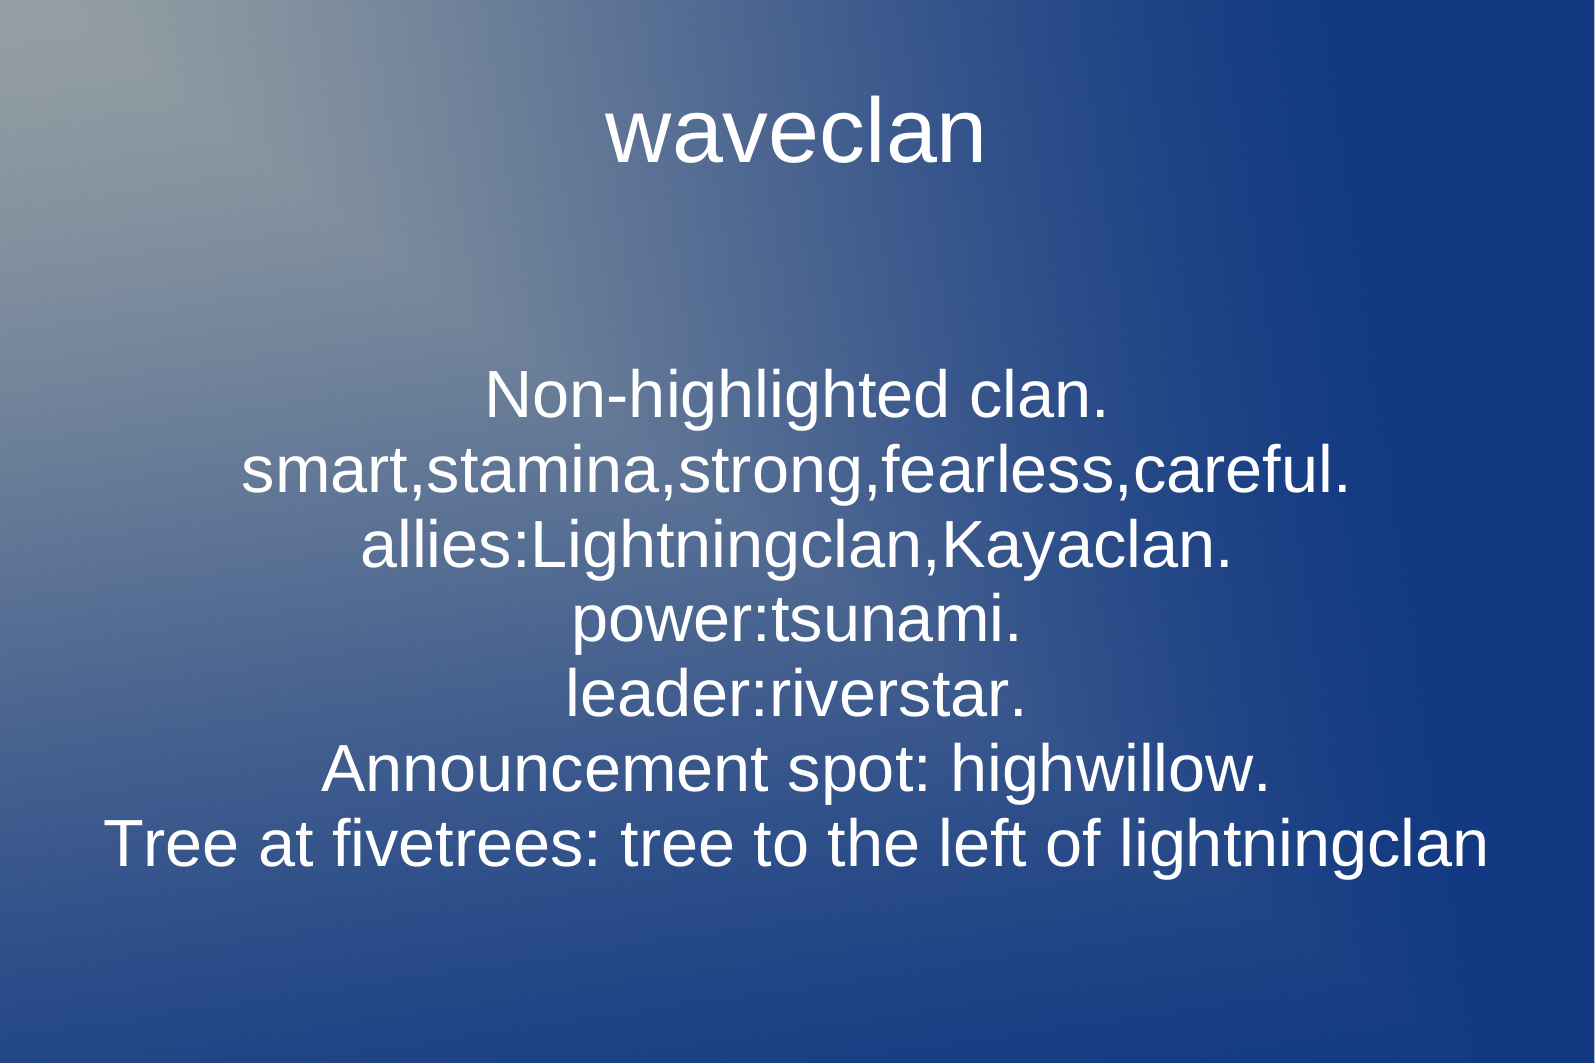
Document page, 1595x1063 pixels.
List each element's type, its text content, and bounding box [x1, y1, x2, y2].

picture [0, 0, 1595, 1063]
title waveclan [79, 49, 1515, 213]
subtitle Non-highlighted clan. smart,stamina,strong,fearless,careful. allies:Lightningclan,Kayaclan. power:tsunami. leader:riverstar. Announcement spot: highwillow. Tree at fivetrees: tree to the left of lightningclan [79, 256, 1515, 982]
